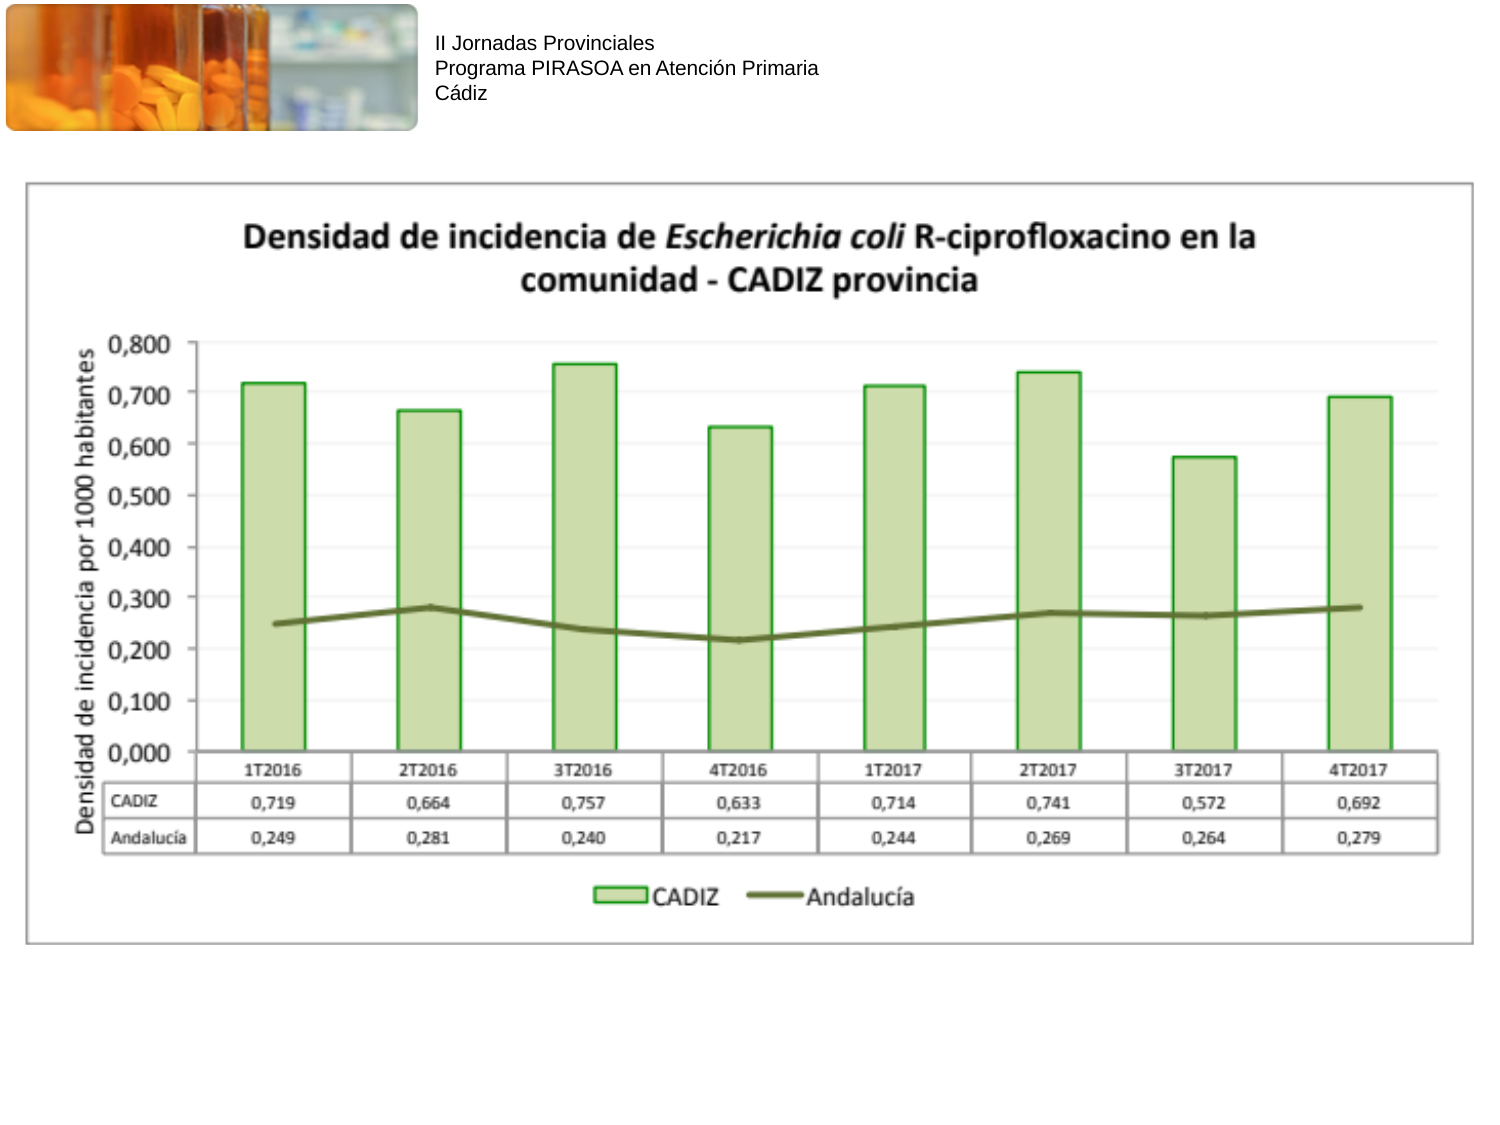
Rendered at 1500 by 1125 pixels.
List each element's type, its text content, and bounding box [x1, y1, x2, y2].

text_box II Jornadas Provinciales Programa PIRASOA en Atención Primaria Cádiz [420, 22, 882, 112]
picture [5, 4, 420, 131]
picture [24, 181, 1474, 945]
